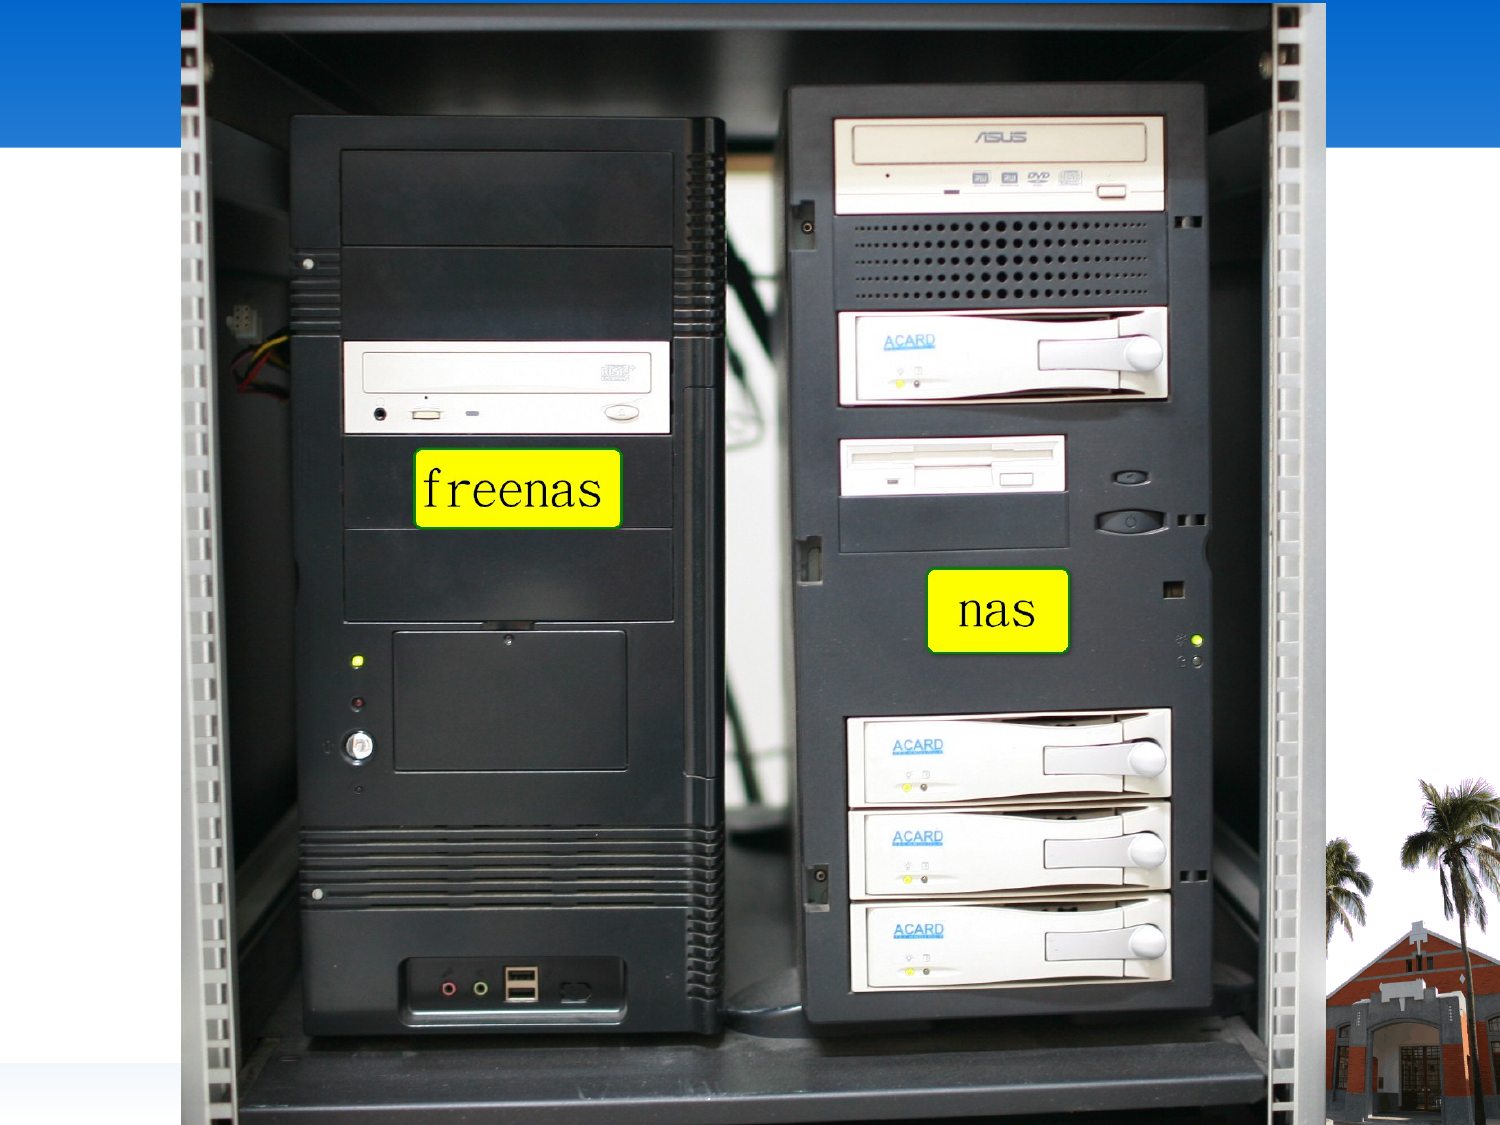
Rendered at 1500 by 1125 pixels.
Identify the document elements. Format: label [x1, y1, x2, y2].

picture [181, 3, 1500, 1125]
